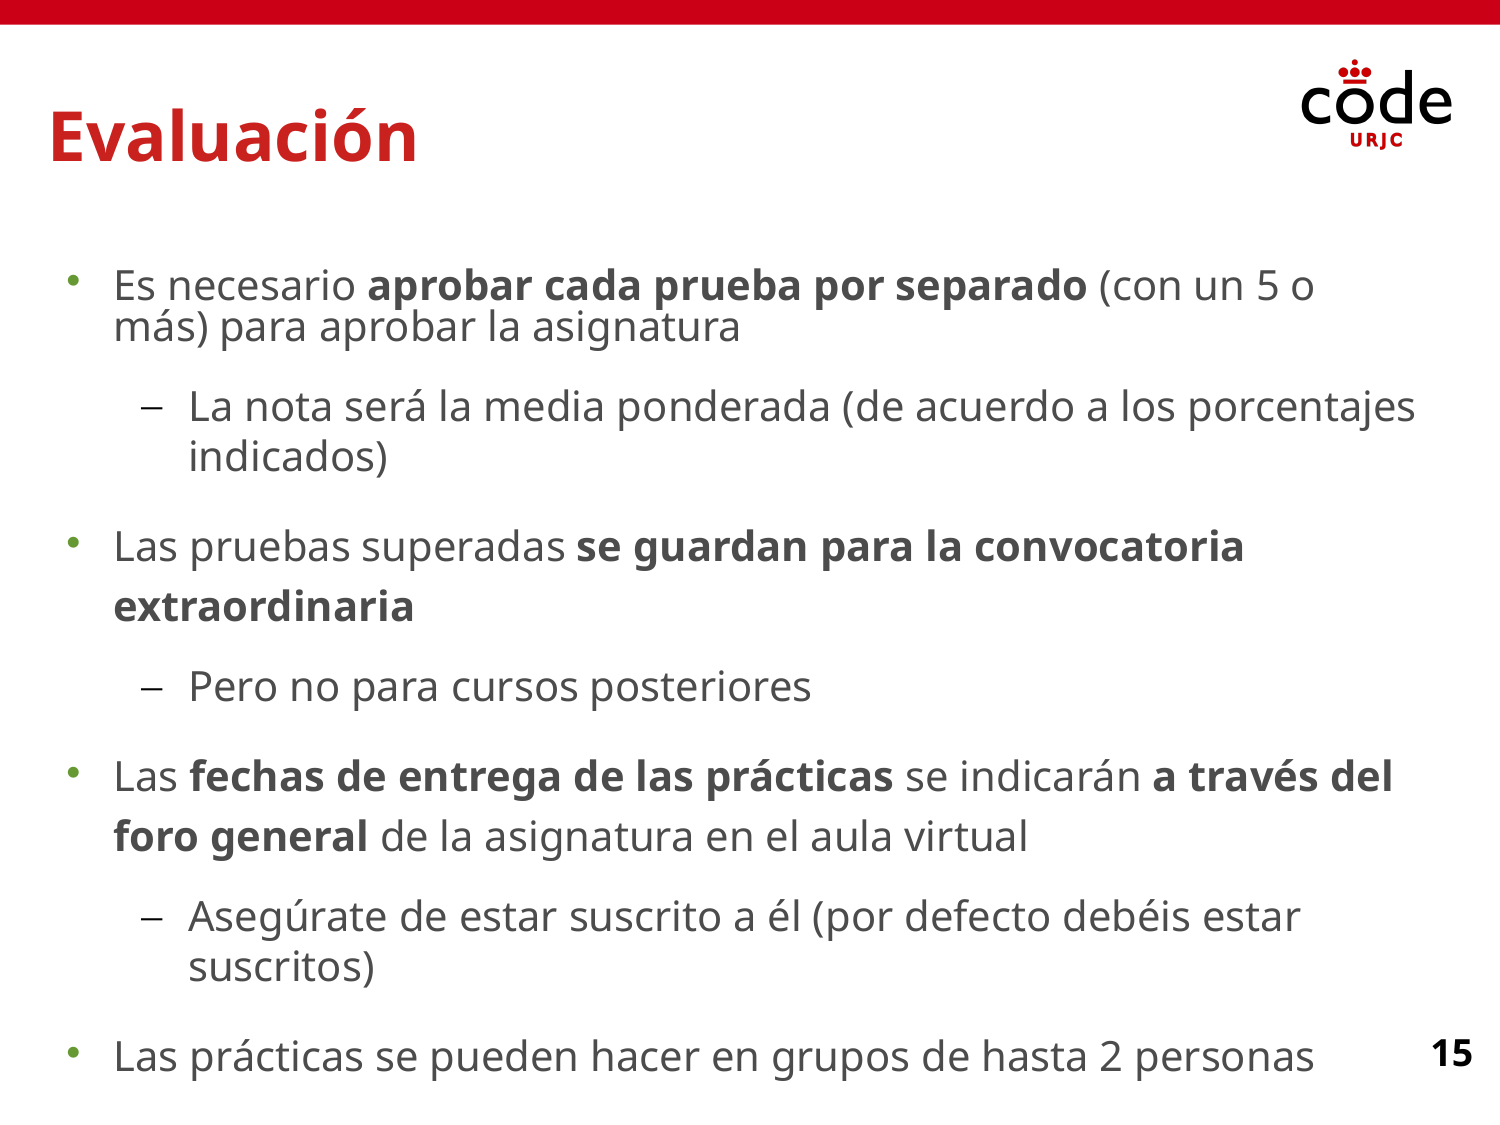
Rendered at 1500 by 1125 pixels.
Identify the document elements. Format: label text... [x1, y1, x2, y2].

list Es necesario aprobar cada prueba por separado (con un 5 o más) para aprobar la asignatura La nota será la media ponderada (de acuerdo a los porcentajes indicados) Las pruebas superadas se guardan para la convocatoria extraordinaria Pero no para cursos posteriores Las fechas de entrega de las prácticas se indicarán a través del foro general de la asignatura en el aula virtual Asegúrate de estar suscrito a él (por defecto debéis estar suscritos) Las prácticas se pueden hacer en grupos de hasta 2 personas [51, 259, 1436, 1013]
picture [1284, 50, 1468, 161]
title Evaluación [32, 79, 1383, 189]
